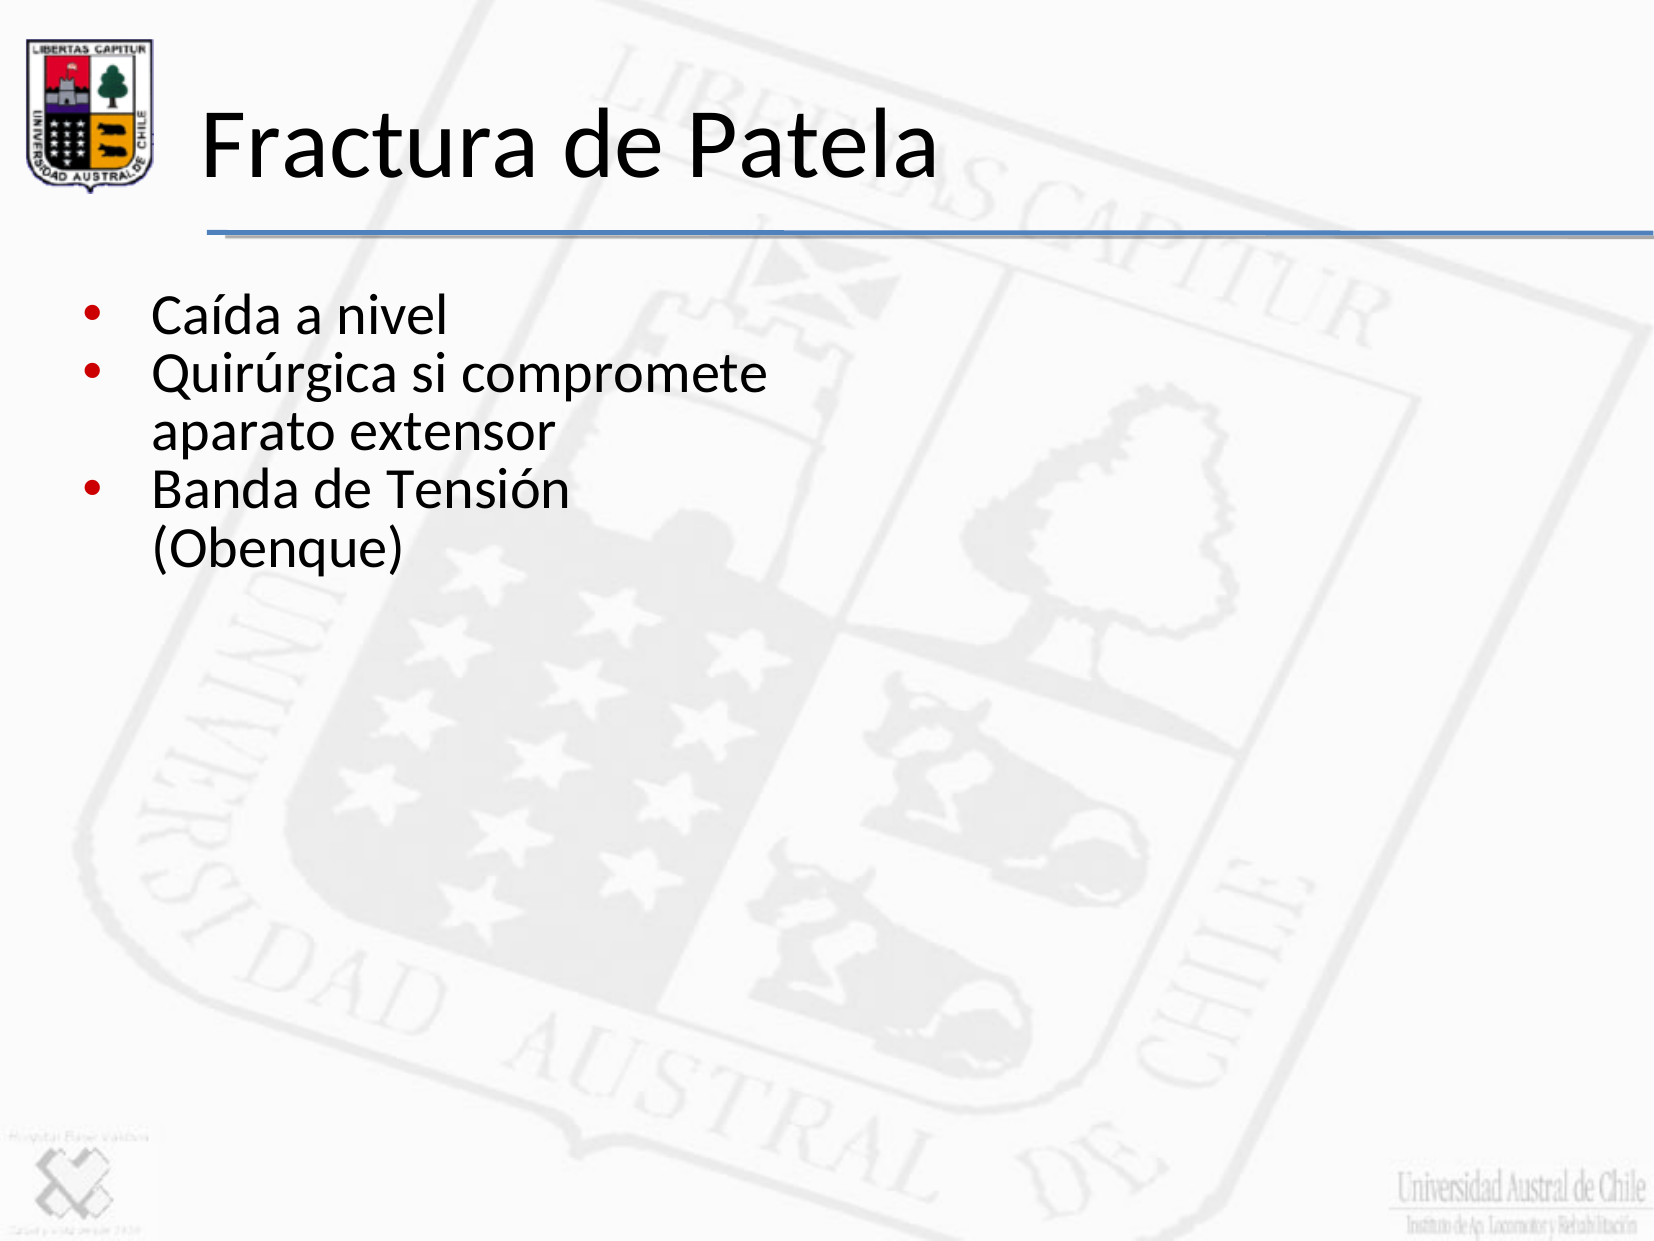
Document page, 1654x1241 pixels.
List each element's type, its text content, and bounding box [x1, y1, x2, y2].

list Caída a nivel Quirúrgica si compromete aparato extensor Banda de Tensión (Obenque) [82, 290, 809, 1109]
picture [0, 0, 1654, 1241]
title Fractura de Patela [82, 49, 1571, 257]
